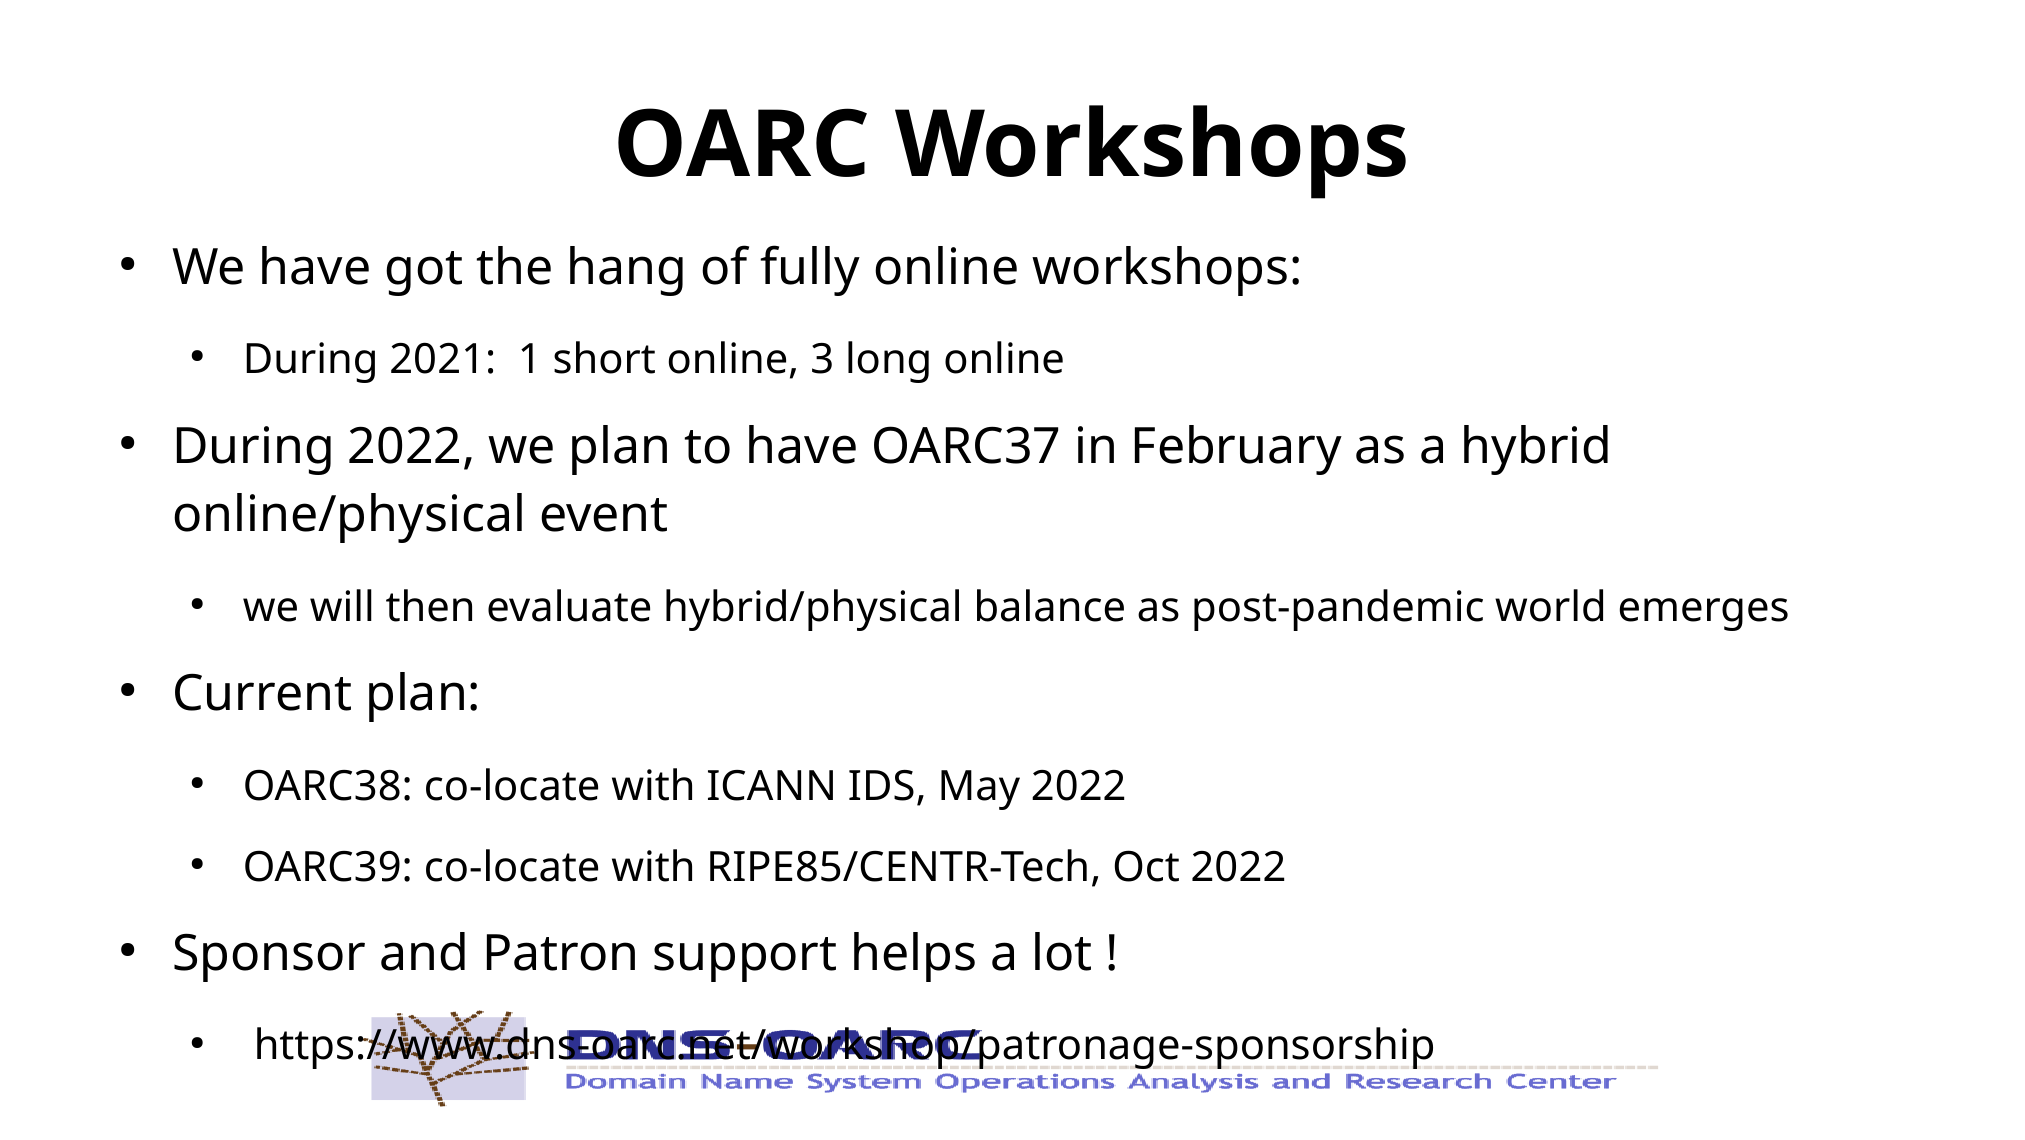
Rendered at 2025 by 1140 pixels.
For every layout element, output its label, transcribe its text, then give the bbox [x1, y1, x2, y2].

picture [289, 1004, 1700, 1113]
title OARC Workshops [101, 45, 1924, 230]
list We have got the hang of fully online workshops: During 2021: 1 short online, 3 long online During 2022, we plan to have OARC37 in February as a hybrid online/physical event we will then evaluate hybrid/physical balance as post-pandemic world emerges Current plan: OARC38: co-locate with ICANN IDS, May 2022 OARC39: co-locate with RIPE85/CENTR-Tech, Oct 2022 Sponsor and Patron support helps a lot ! https://www.dns-oarc.net/workshop/patronage-sponsorship [101, 230, 1924, 892]
